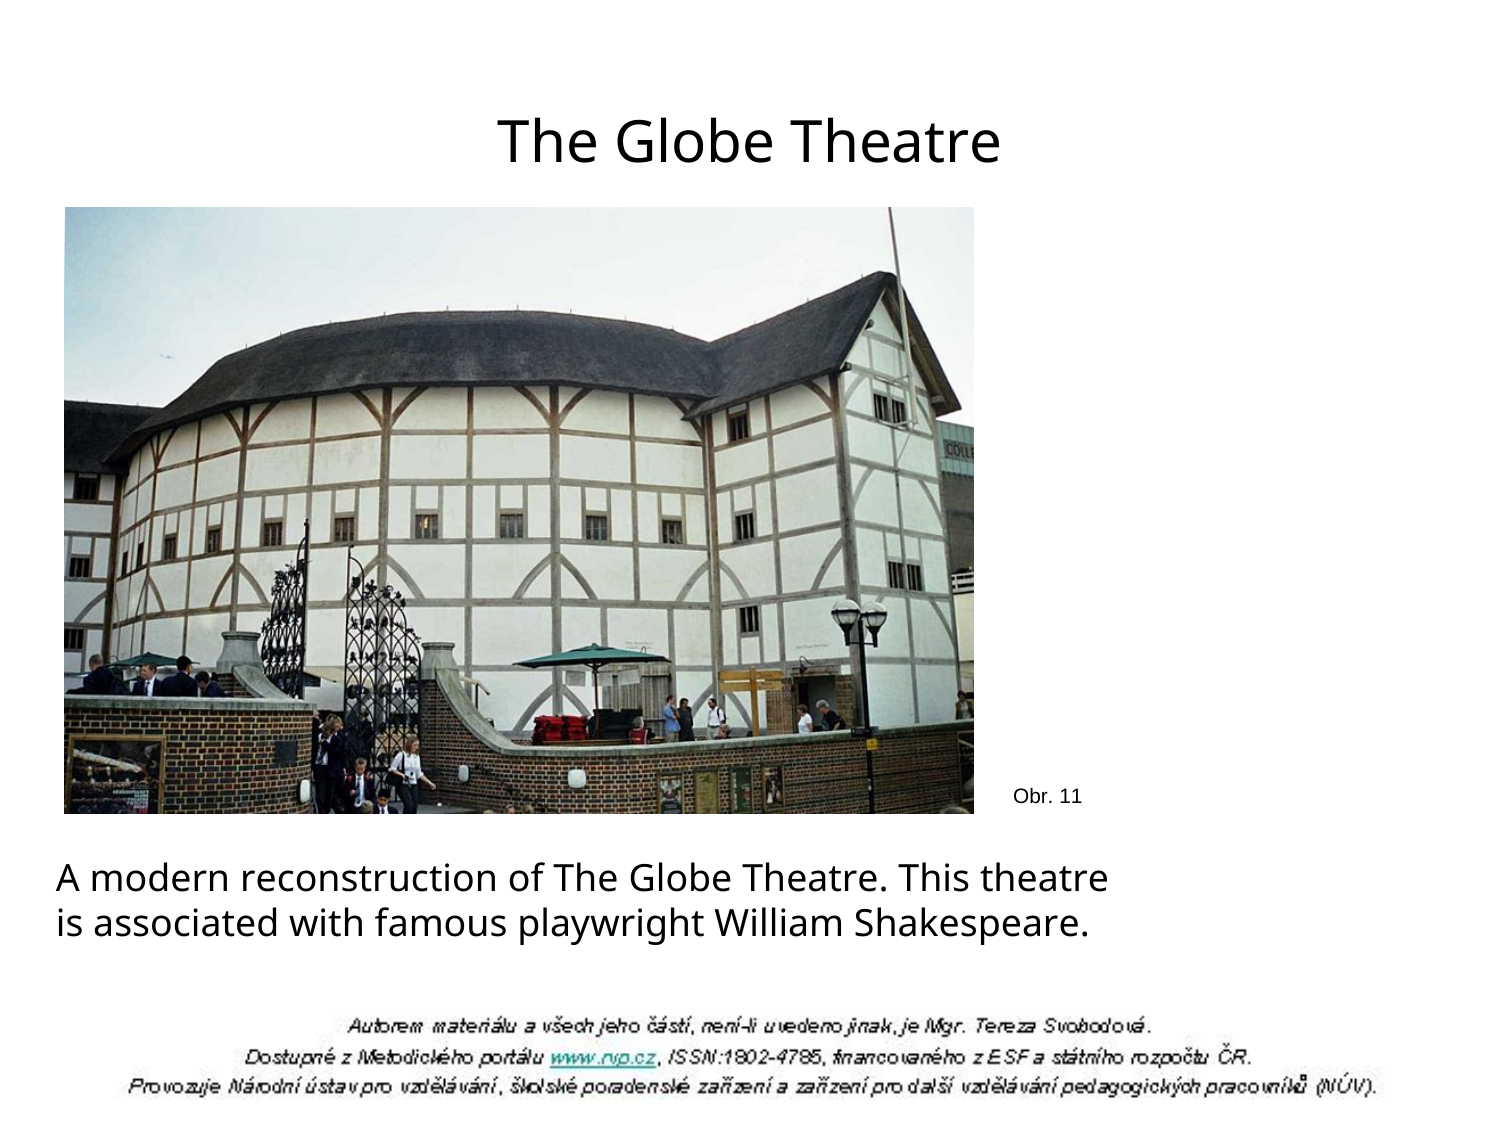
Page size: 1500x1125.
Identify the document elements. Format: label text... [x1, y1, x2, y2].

picture [0, 0, 1500, 1125]
title The Globe Theatre [75, 45, 1426, 233]
text_box A modern reconstruction of The Globe Theatre. This theatre is associated with famous playwright William Shakespeare. [41, 846, 1125, 952]
text_box Obr. 11 [998, 774, 1098, 816]
